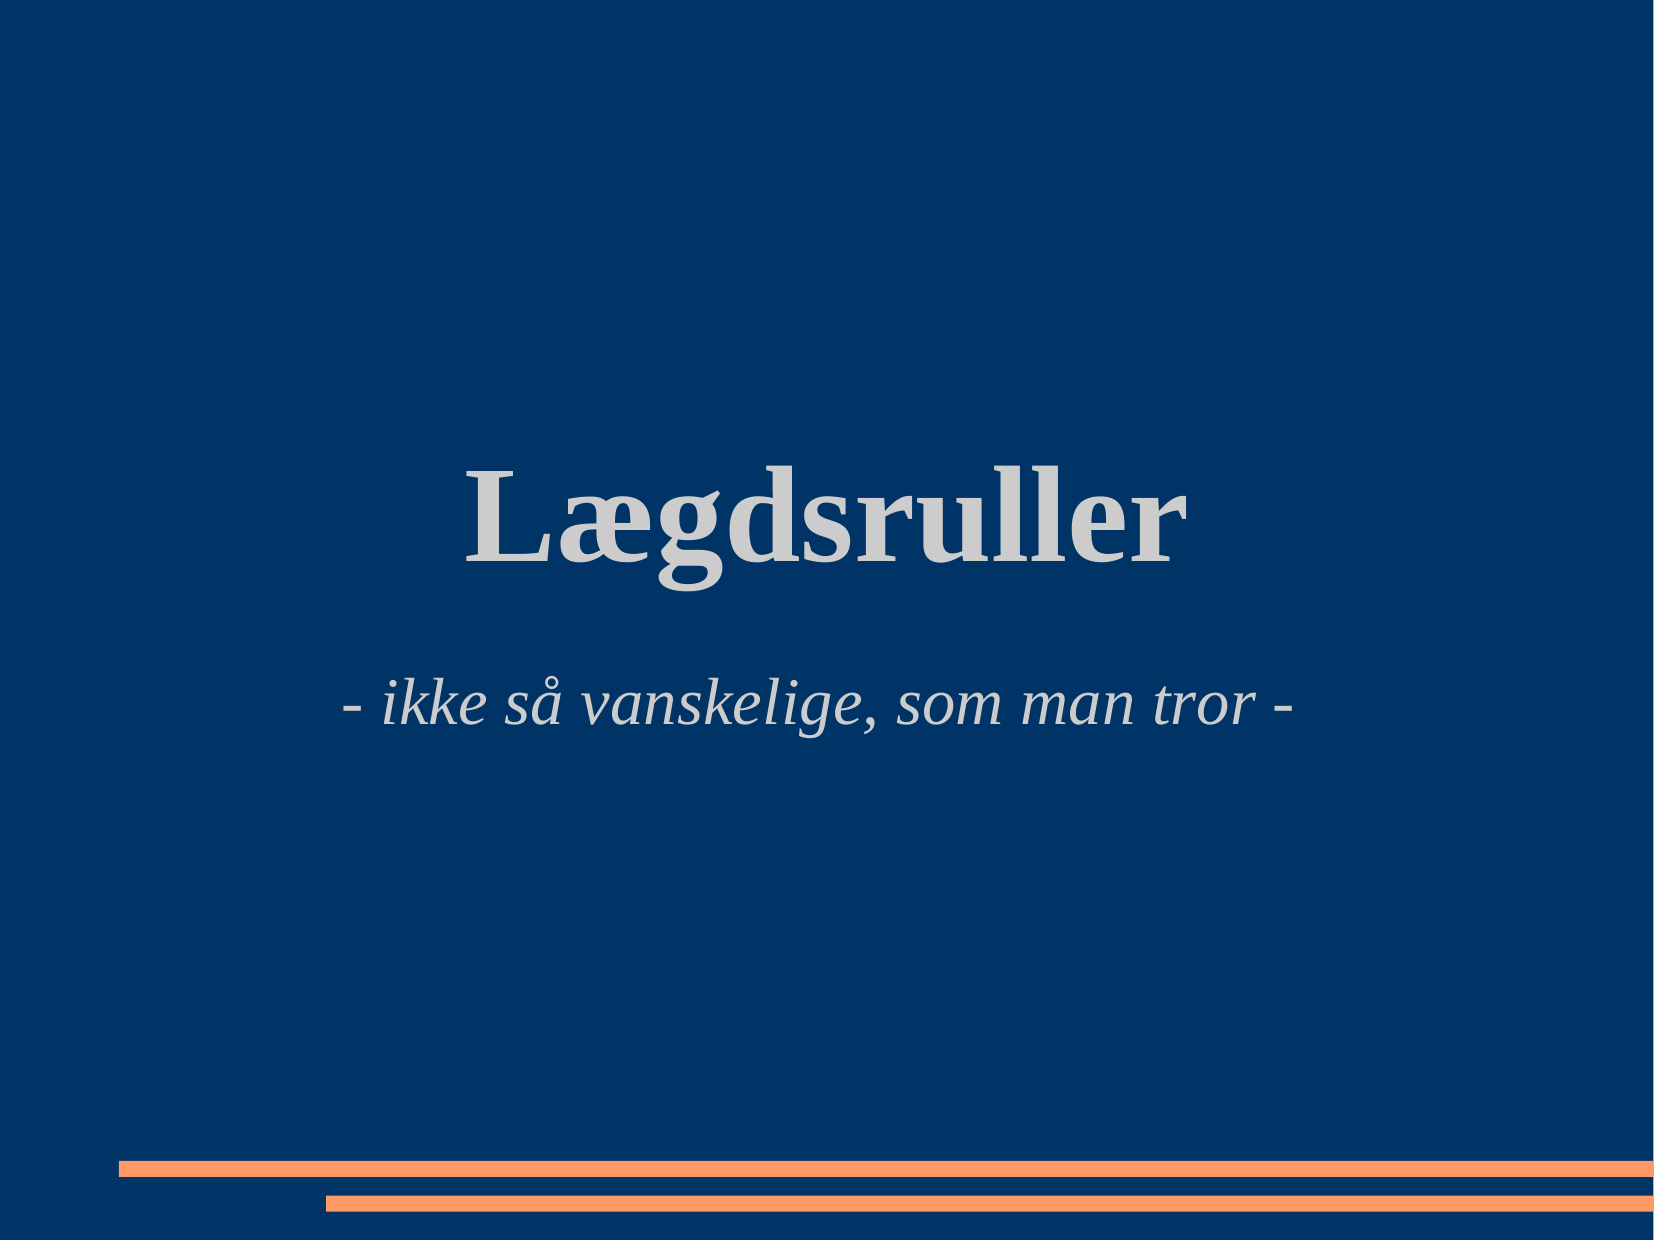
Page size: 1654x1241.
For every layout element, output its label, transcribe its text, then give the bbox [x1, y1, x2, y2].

subtitle Lægdsruller - ikke så vanskelige, som man tror - [121, 53, 1534, 1125]
